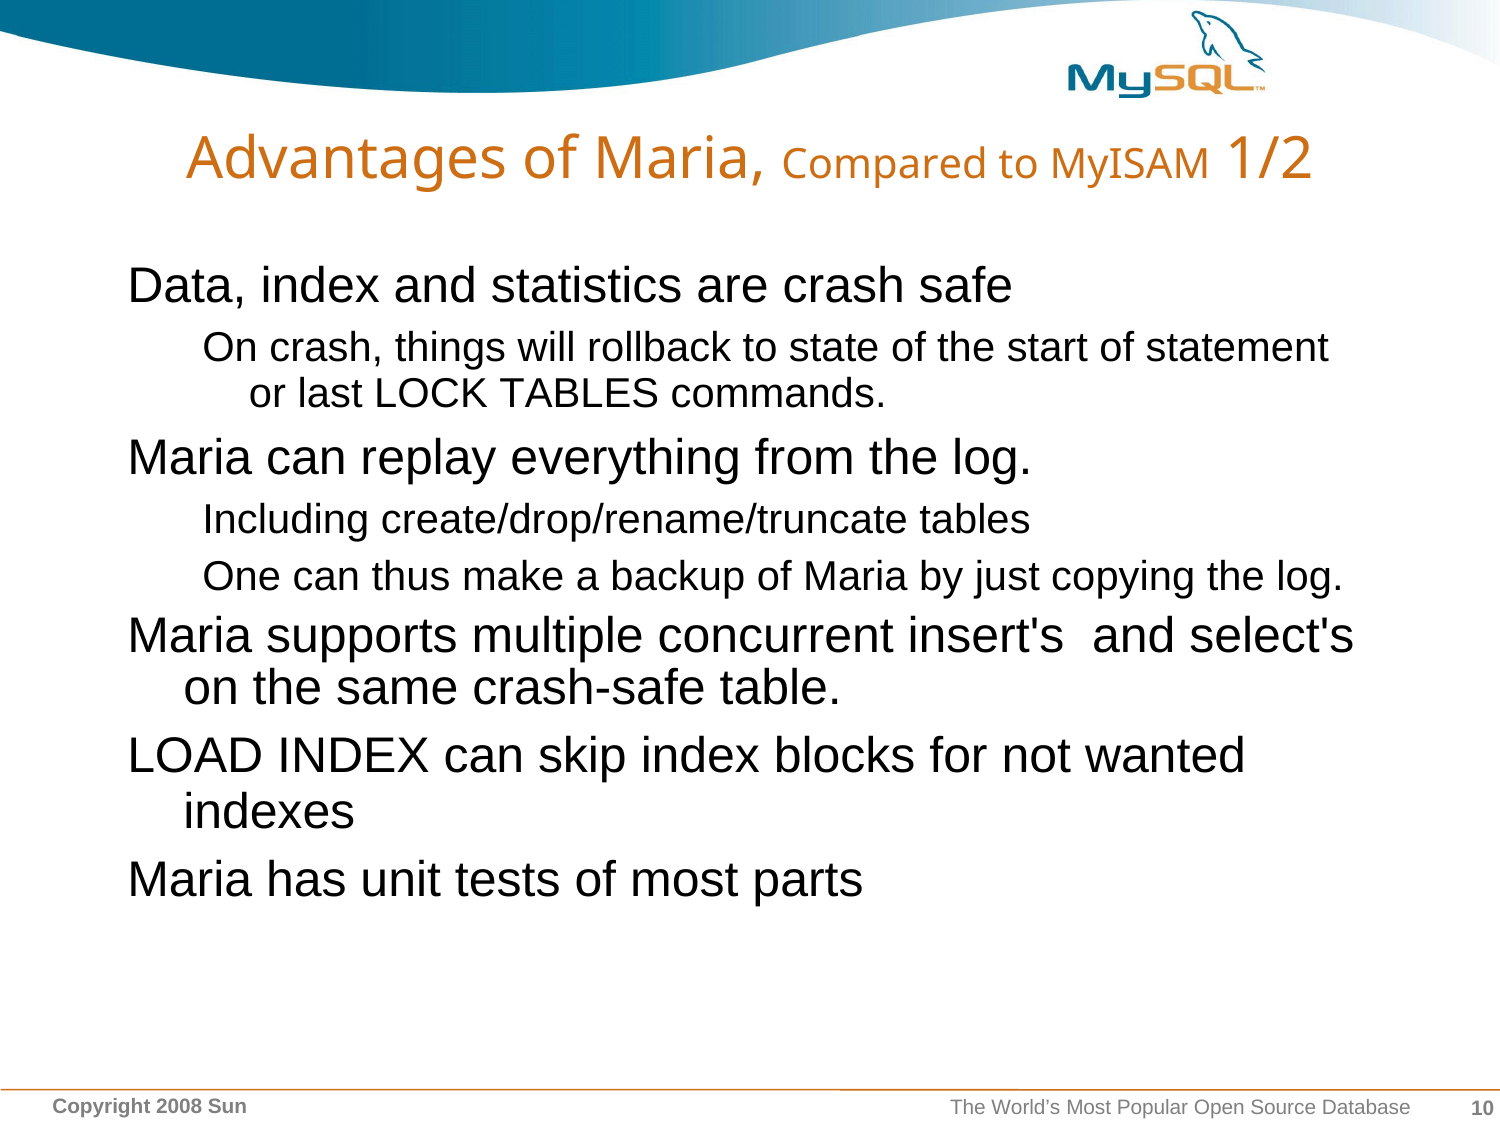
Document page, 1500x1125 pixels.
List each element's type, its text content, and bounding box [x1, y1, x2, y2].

picture [0, 31, 326, 87]
list Data, index and statistics are crash safe On crash, things will rollback to state of the start of statement or last LOCK TABLES commands. Maria can replay everything from the log. Including create/drop/rename/truncate tables One can thus make a backup of Maria by just copying the log. Maria supports multiple concurrent insert's and select's on the same crash-safe table. LOAD INDEX can skip index blocks for not wanted indexes Maria has unit tests of most parts [112, 249, 1388, 1113]
picture [613, 0, 1500, 87]
picture [1098, 71, 1107, 87]
picture [1075, 71, 1085, 87]
title Advantages of Maria, Compared to MyISAM 1/2 [0, 87, 1500, 226]
